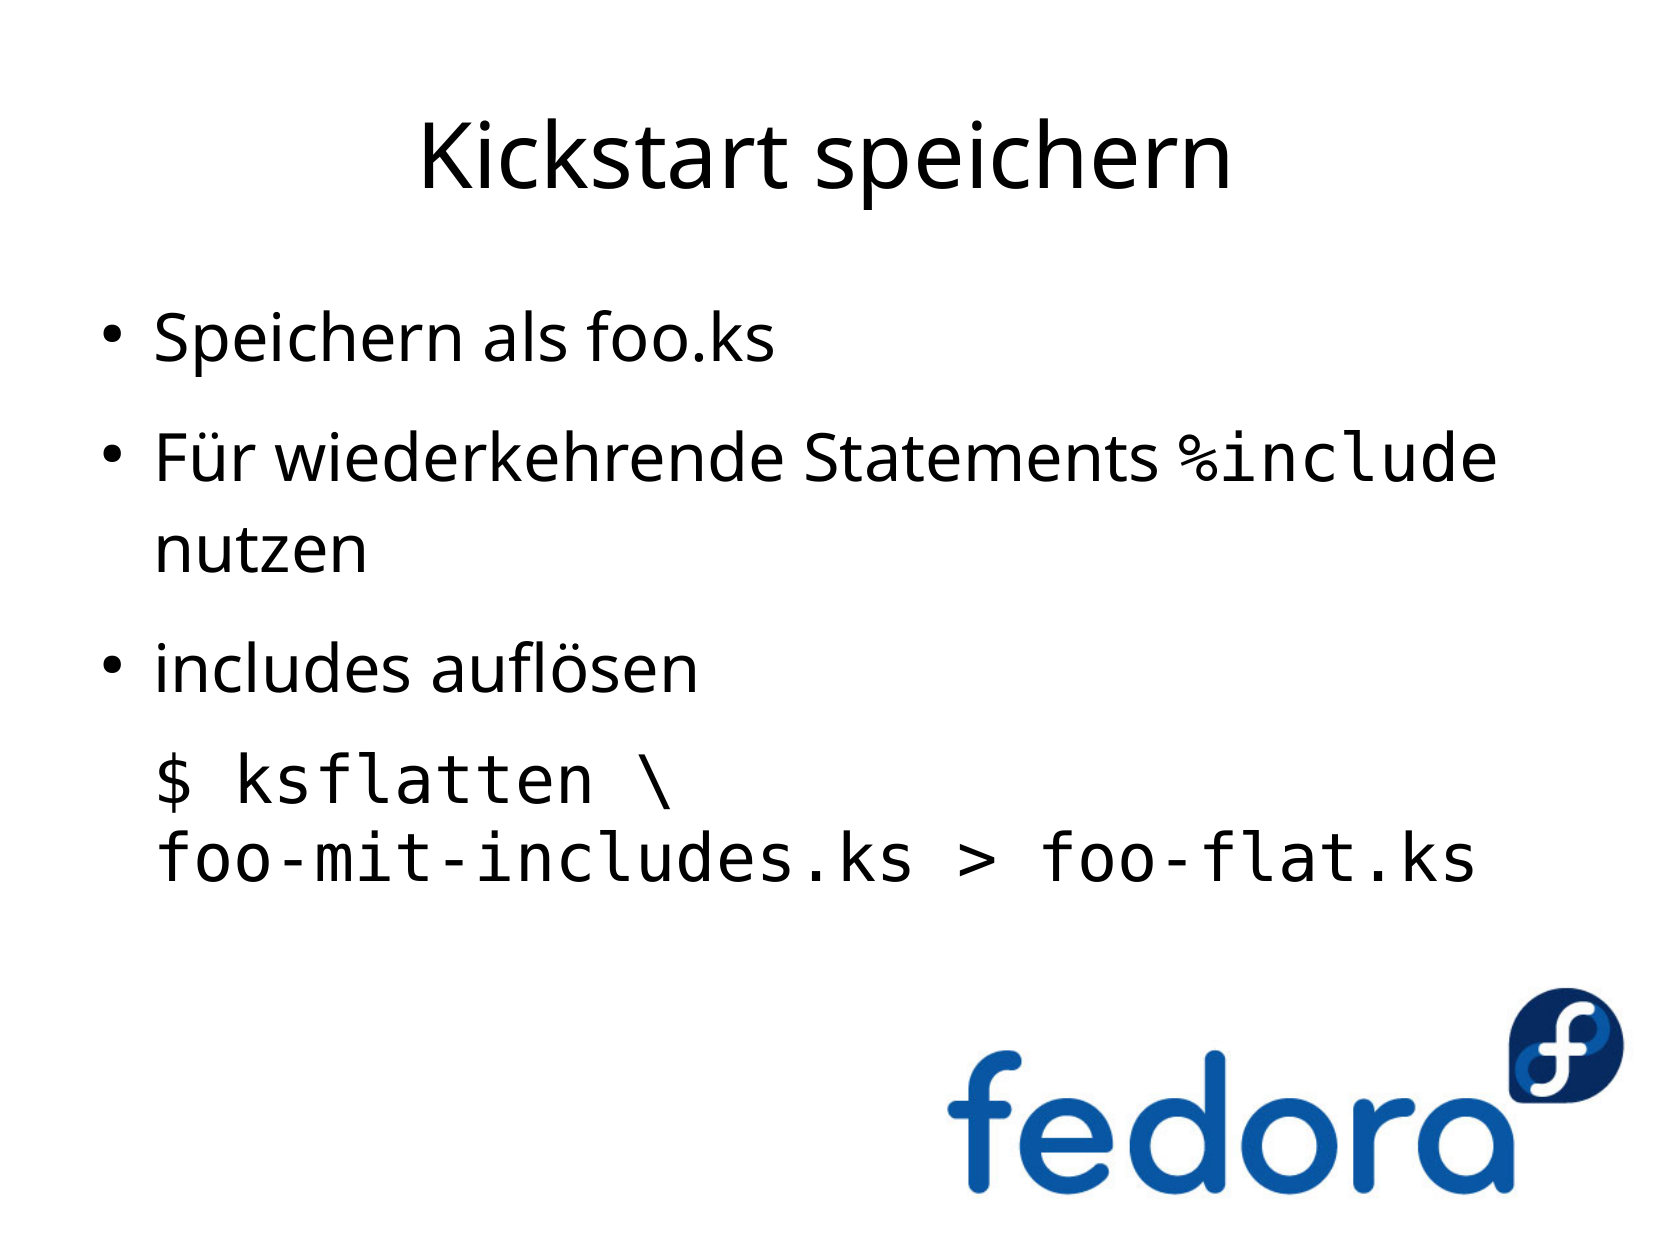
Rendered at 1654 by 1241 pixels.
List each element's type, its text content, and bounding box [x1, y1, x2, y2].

list Speichern als foo.ks Für wiederkehrende Statements %include nutzen includes auflösen $ ksflatten \ foo-mit-includes.ks > foo-flat.ks [82, 290, 1571, 1109]
picture [925, 967, 1639, 1223]
title Kickstart speichern [82, 49, 1571, 257]
